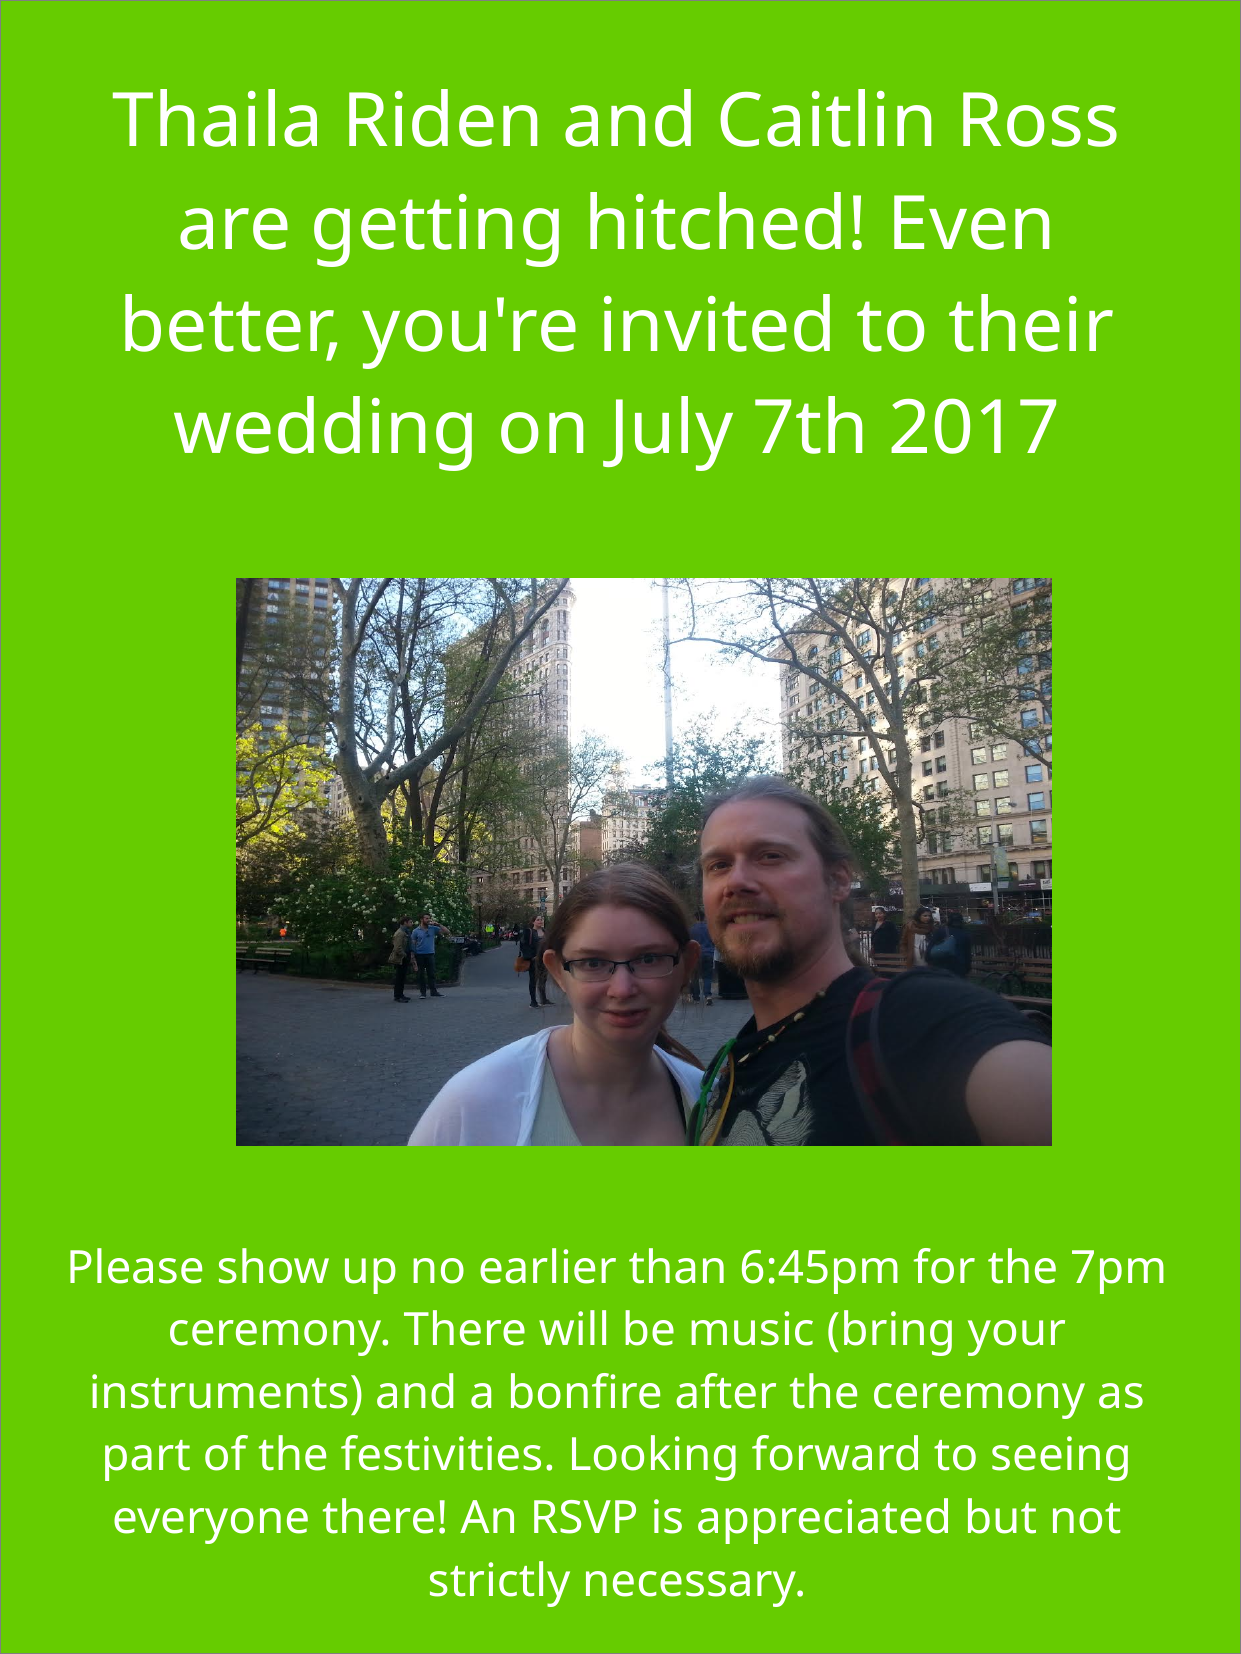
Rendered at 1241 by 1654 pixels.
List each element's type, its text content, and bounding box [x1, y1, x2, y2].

picture [236, 578, 1052, 1146]
text_box [0, 0, 1241, 1654]
title Thaila Riden and Caitlin Ross are getting hitched! Even better, you're invited to their wedding on July 7th 2017 [59, 64, 1176, 479]
subtitle Please show up no earlier than 6:45pm for the 7pm ceremony. There will be music (bring your instruments) and a bonfire after the ceremony as part of the festivities. Looking forward to seeing everyone there! An RSVP is appreciated but not strictly necessary. [59, 1253, 1176, 1591]
